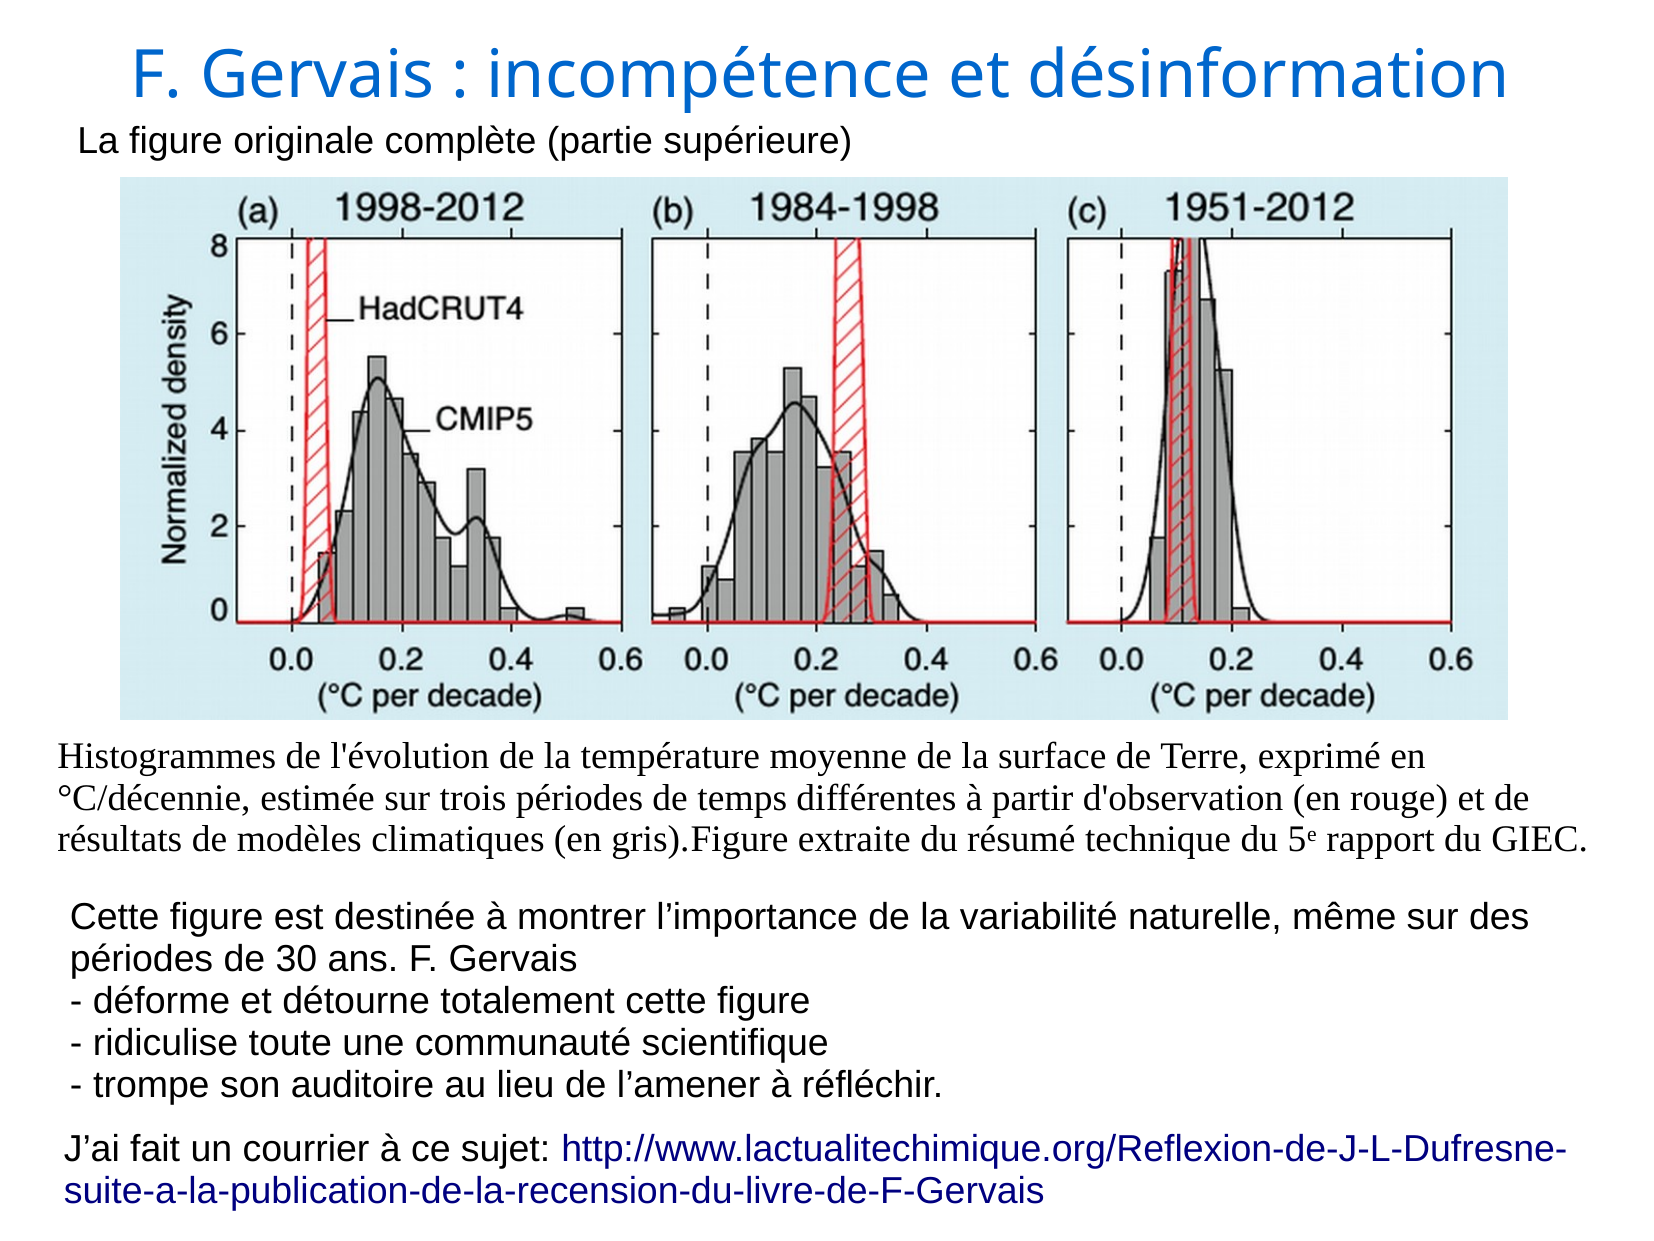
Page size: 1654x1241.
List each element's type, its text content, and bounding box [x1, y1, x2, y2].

text_box Cette figure est destinée à montrer l’importance de la variabilité naturelle, même sur des périodes de 30 ans. F. Gervais - déforme et détourne totalement cette figure - ridiculise toute une communauté scientifique - trompe son auditoire au lieu de l’amener à réfléchir. [55, 888, 1624, 1113]
text_box F. Gervais : incompétence et désinformation [23, 23, 1619, 126]
picture [120, 177, 1508, 720]
text_box Histogrammes de l'évolution de la température moyenne de la surface de Terre, exprimé en °C/décennie, estimée sur trois périodes de temps différentes à partir d'observation (en rouge) et de résultats de modèles climatiques (en gris).Figure extraite du résumé technique du 5e rapport du GIEC. [42, 727, 1628, 868]
text_box La figure originale complète (partie supérieure) [62, 112, 1351, 170]
text_box J’ai fait un courrier à ce sujet: http://www.lactualitechimique.org/Reflexion-de-J-L-Dufresne- suite-a-la-publication-de-la-recension-du-livre-de-F-Gervais [49, 1120, 1594, 1220]
